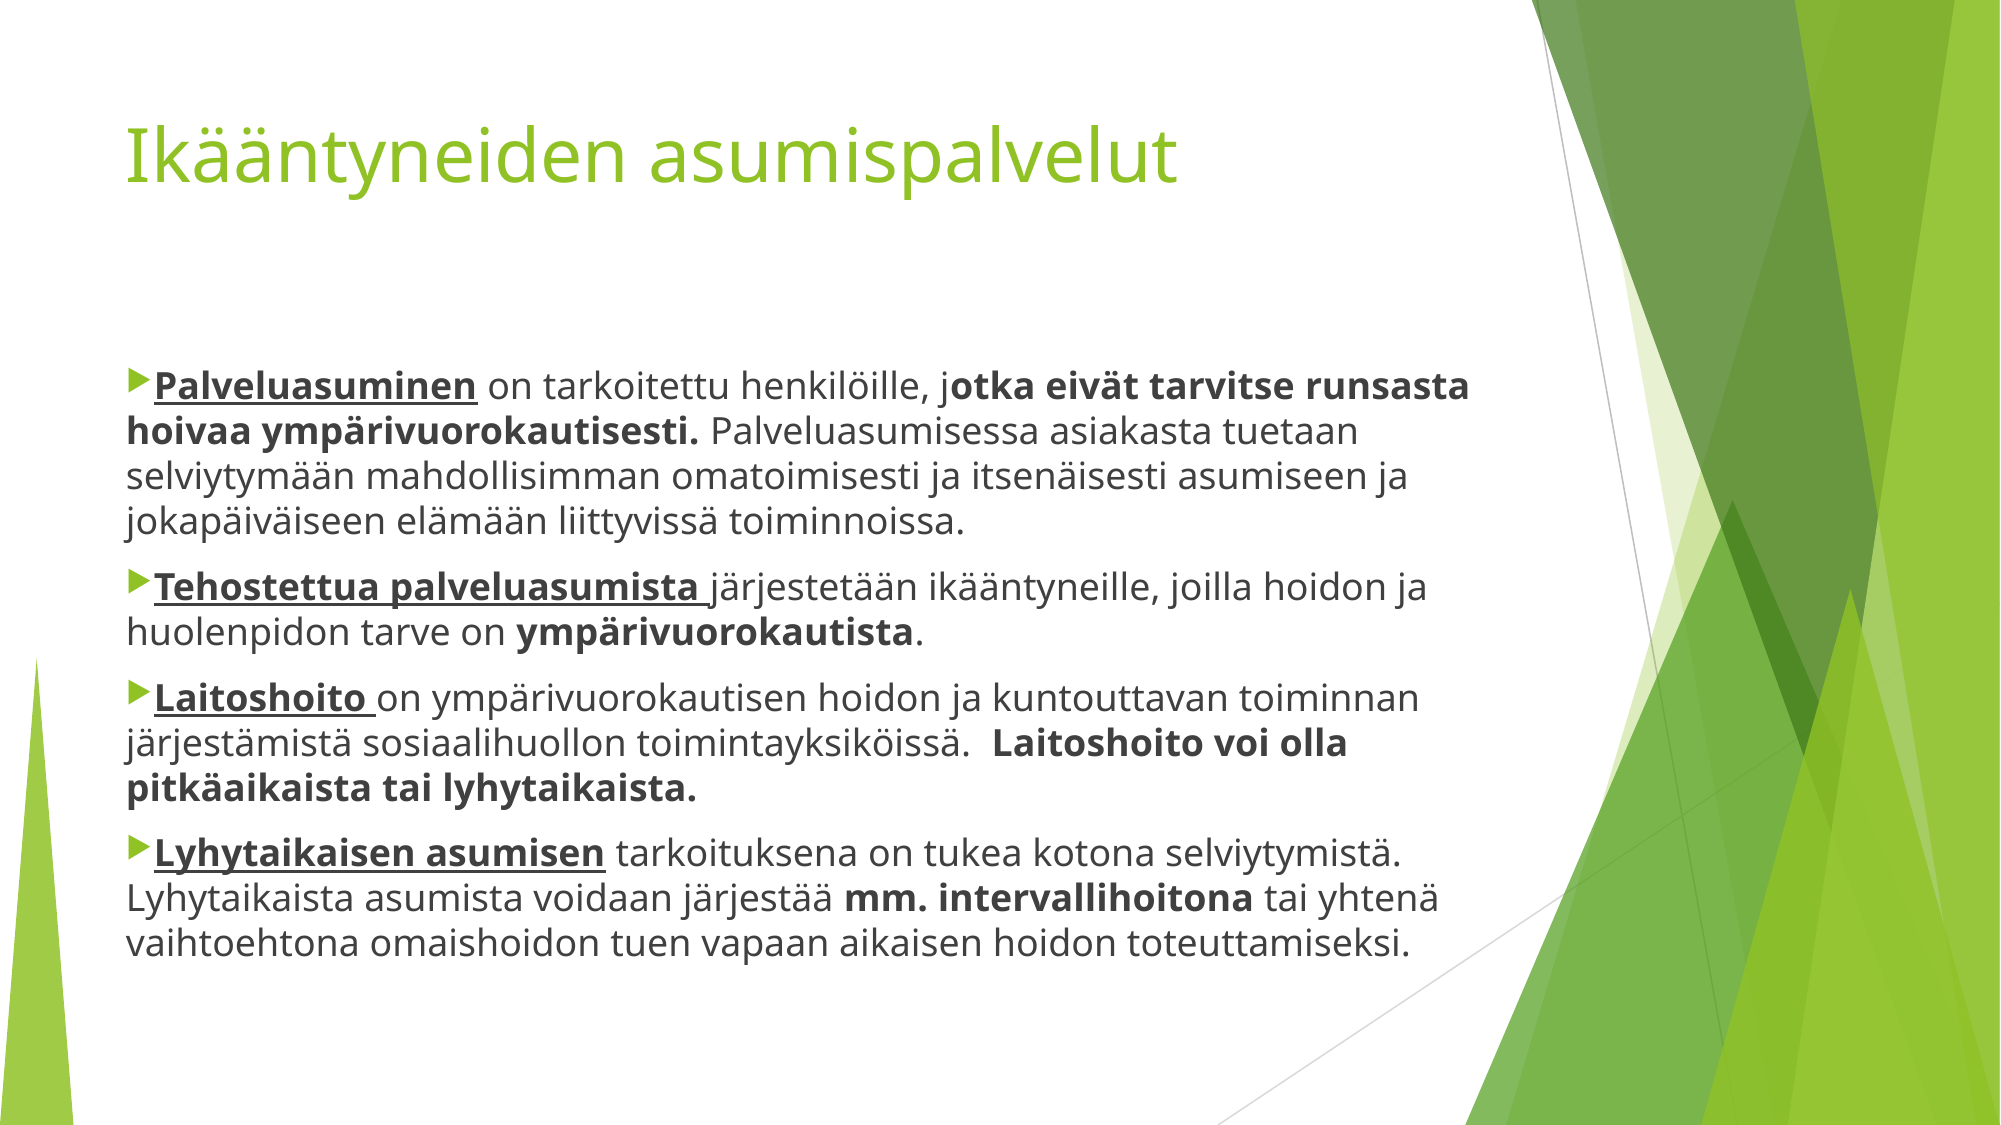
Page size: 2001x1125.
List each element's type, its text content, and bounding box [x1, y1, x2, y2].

list Palveluasuminen on tarkoitettu henkilöille, jotka eivät tarvitse runsasta hoivaa ympärivuorokautisesti. Palveluasumisessa asiakasta tuetaan selviytymään mahdollisimman omatoimisesti ja itsenäisesti asumiseen ja jokapäiväiseen elämään liittyvissä toiminnoissa. Tehostettua palveluasumista järjestetään ikääntyneille, joilla hoidon ja huolenpidon tarve on ympärivuorokautista. Laitoshoito on ympärivuorokautisen hoidon ja kuntouttavan toiminnan järjestämistä sosiaalihuollon toimintayksiköissä. Laitoshoito voi olla pitkäaikaista tai lyhytaikaista. Lyhytaikaisen asumisen tarkoituksena on tukea kotona selviytymistä. Lyhytaikaista asumista voidaan järjestää mm. intervallihoitona tai yhtenä vaihtoehtona omaishoidon tuen vapaan aikaisen hoidon toteuttamiseksi. [111, 354, 1522, 992]
title Ikääntyneiden asumispalvelut [111, 99, 1522, 317]
